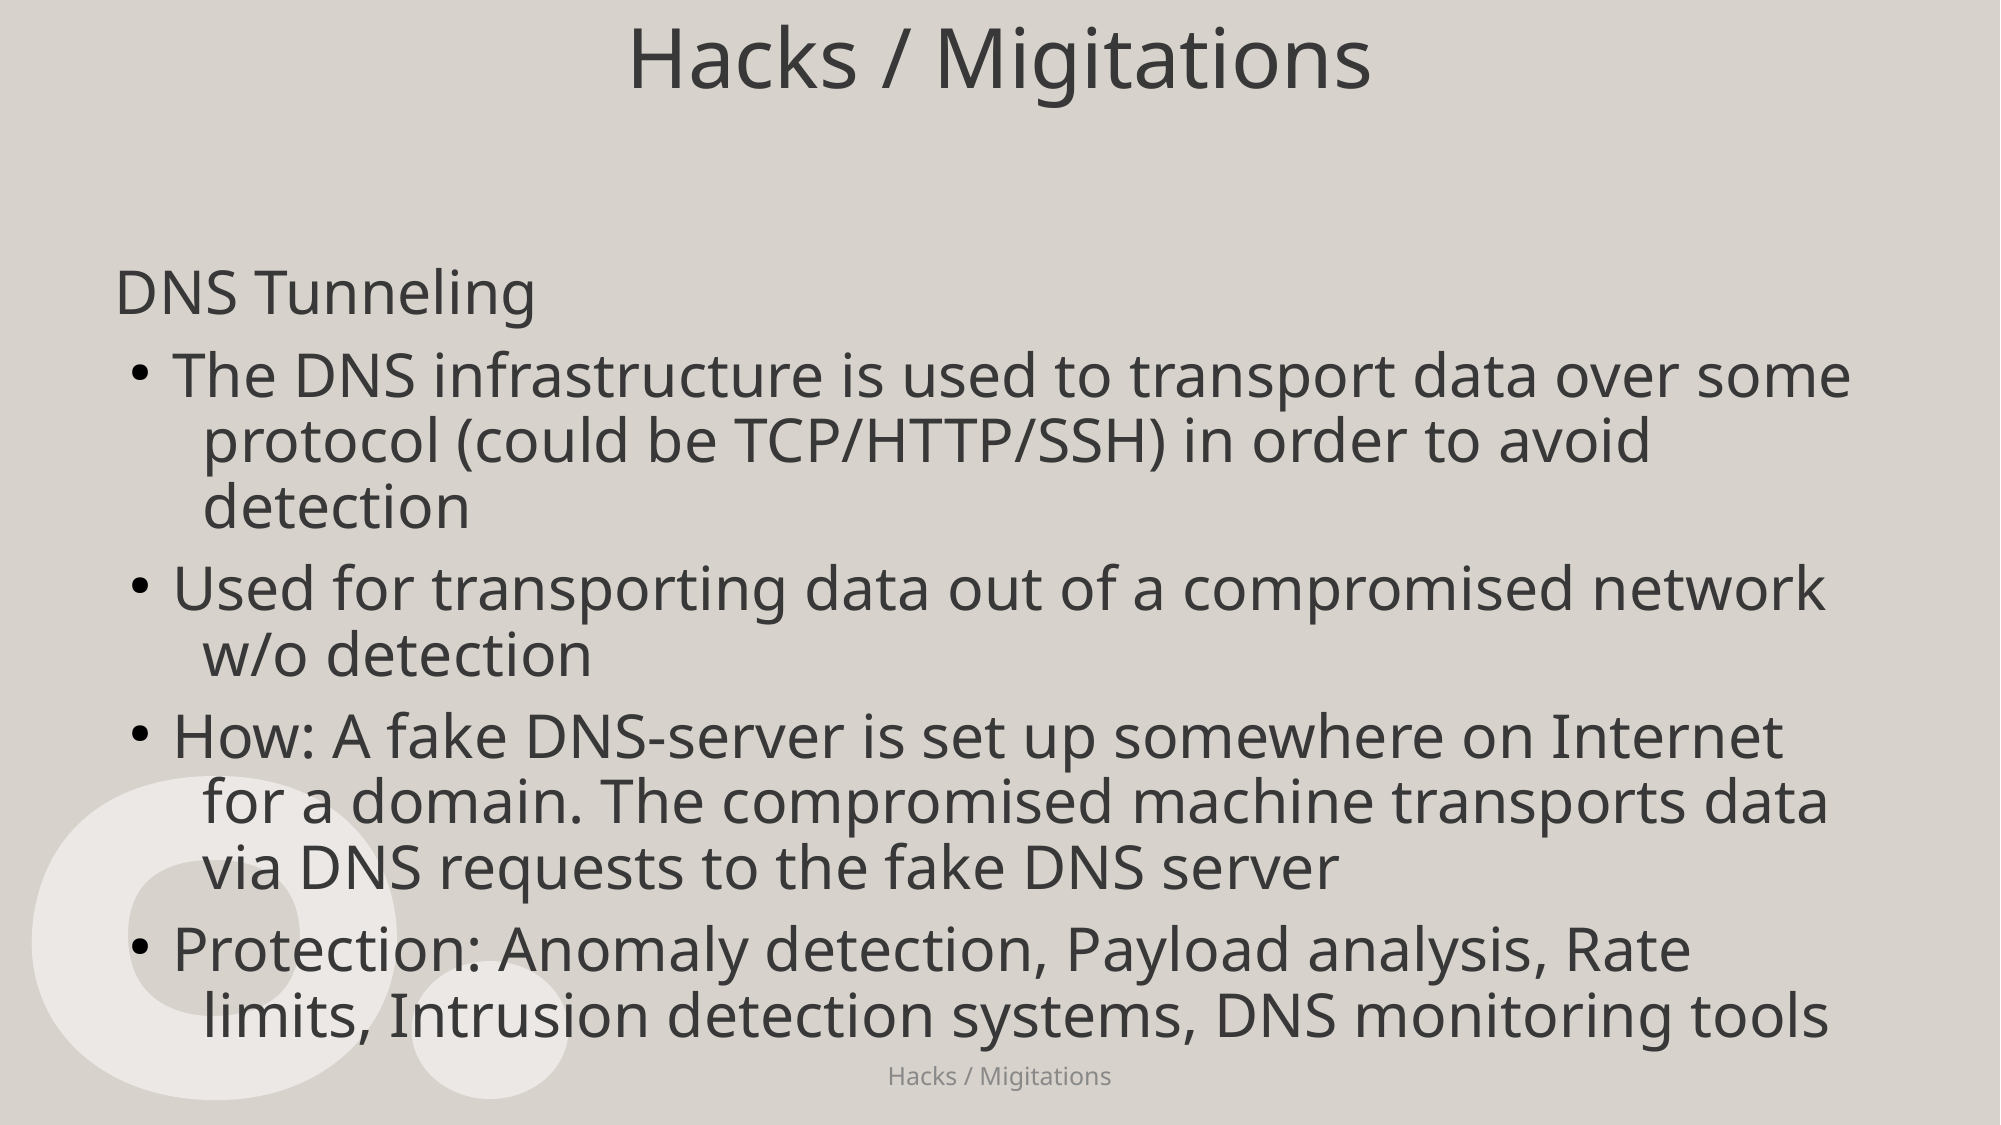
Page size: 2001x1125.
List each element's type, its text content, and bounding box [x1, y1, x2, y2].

list DNS Tunneling The DNS infrastructure is used to transport data over some protocol (could be TCP/HTTP/SSH) in order to avoid detection Used for transporting data out of a compromised network w/o detection How: A fake DNS-server is set up somewhere on Internet for a domain. The compromised machine transports data via DNS requests to the fake DNS server Protection: Anomaly detection, Payload analysis, Rate limits, Intrusion detection systems, DNS monitoring tools [99, 165, 1878, 1075]
text_box Hacks / Migitations [662, 1045, 1338, 1105]
title Hacks / Migitations [0, 5, 2000, 119]
